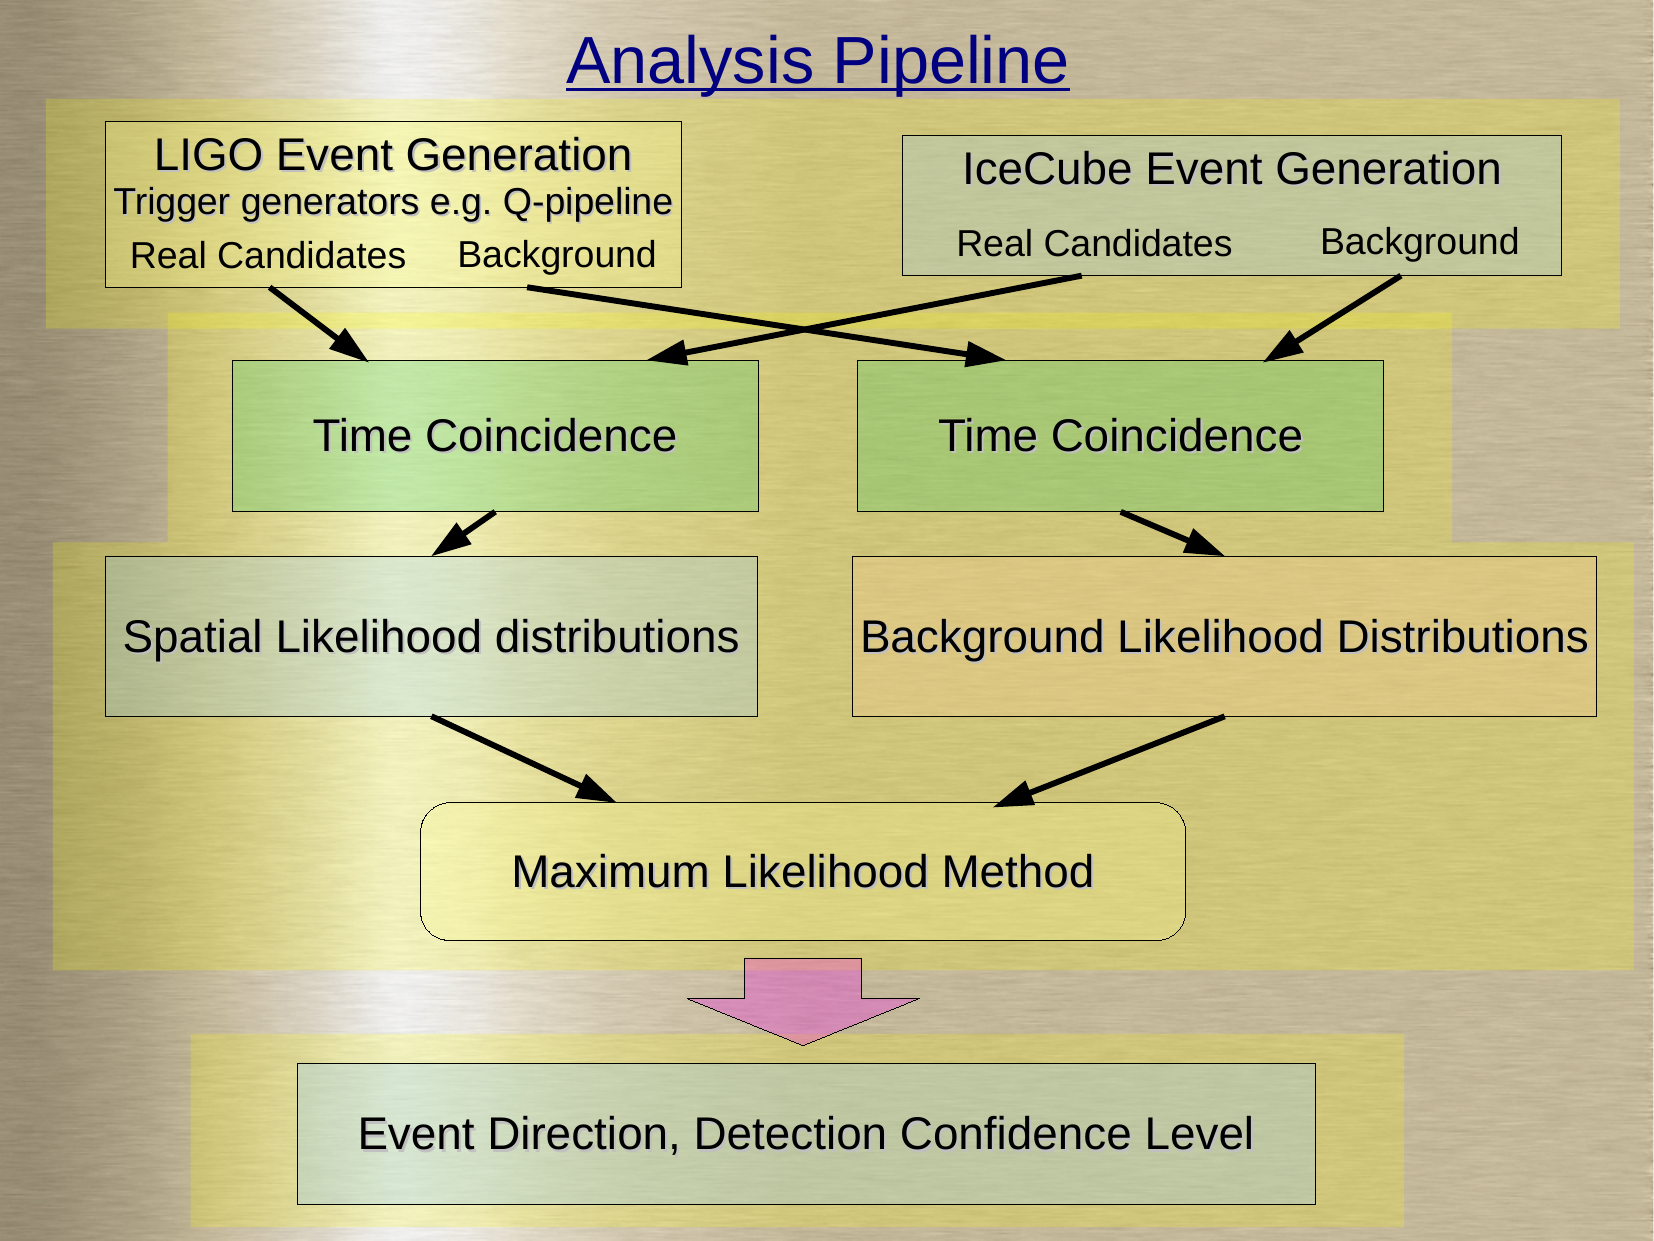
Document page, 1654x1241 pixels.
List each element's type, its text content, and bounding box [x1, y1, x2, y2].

text_box Background Likelihood Distributions [852, 556, 1597, 717]
picture [0, 0, 1654, 1241]
text_box [45, 98, 1634, 1228]
text_box LIGO Event Generation Trigger generators e.g. Q-pipeline [105, 121, 682, 288]
text_box Event Direction, Detection Confidence Level [297, 1063, 1316, 1205]
text_box IceCube Event Generation [902, 135, 1562, 276]
text_box Background [1305, 212, 1536, 270]
text_box Real Candidates [941, 215, 1249, 272]
text_box Maximum Likelihood Method [420, 802, 1186, 941]
text_box Analysis Pipeline [551, 16, 1088, 106]
text_box Time Coincidence [232, 360, 759, 512]
text_box Spatial Likelihood distributions [105, 556, 758, 717]
text_box Background [442, 226, 673, 284]
text_box Real Candidates [115, 227, 423, 285]
text_box Time Coincidence [857, 360, 1384, 512]
